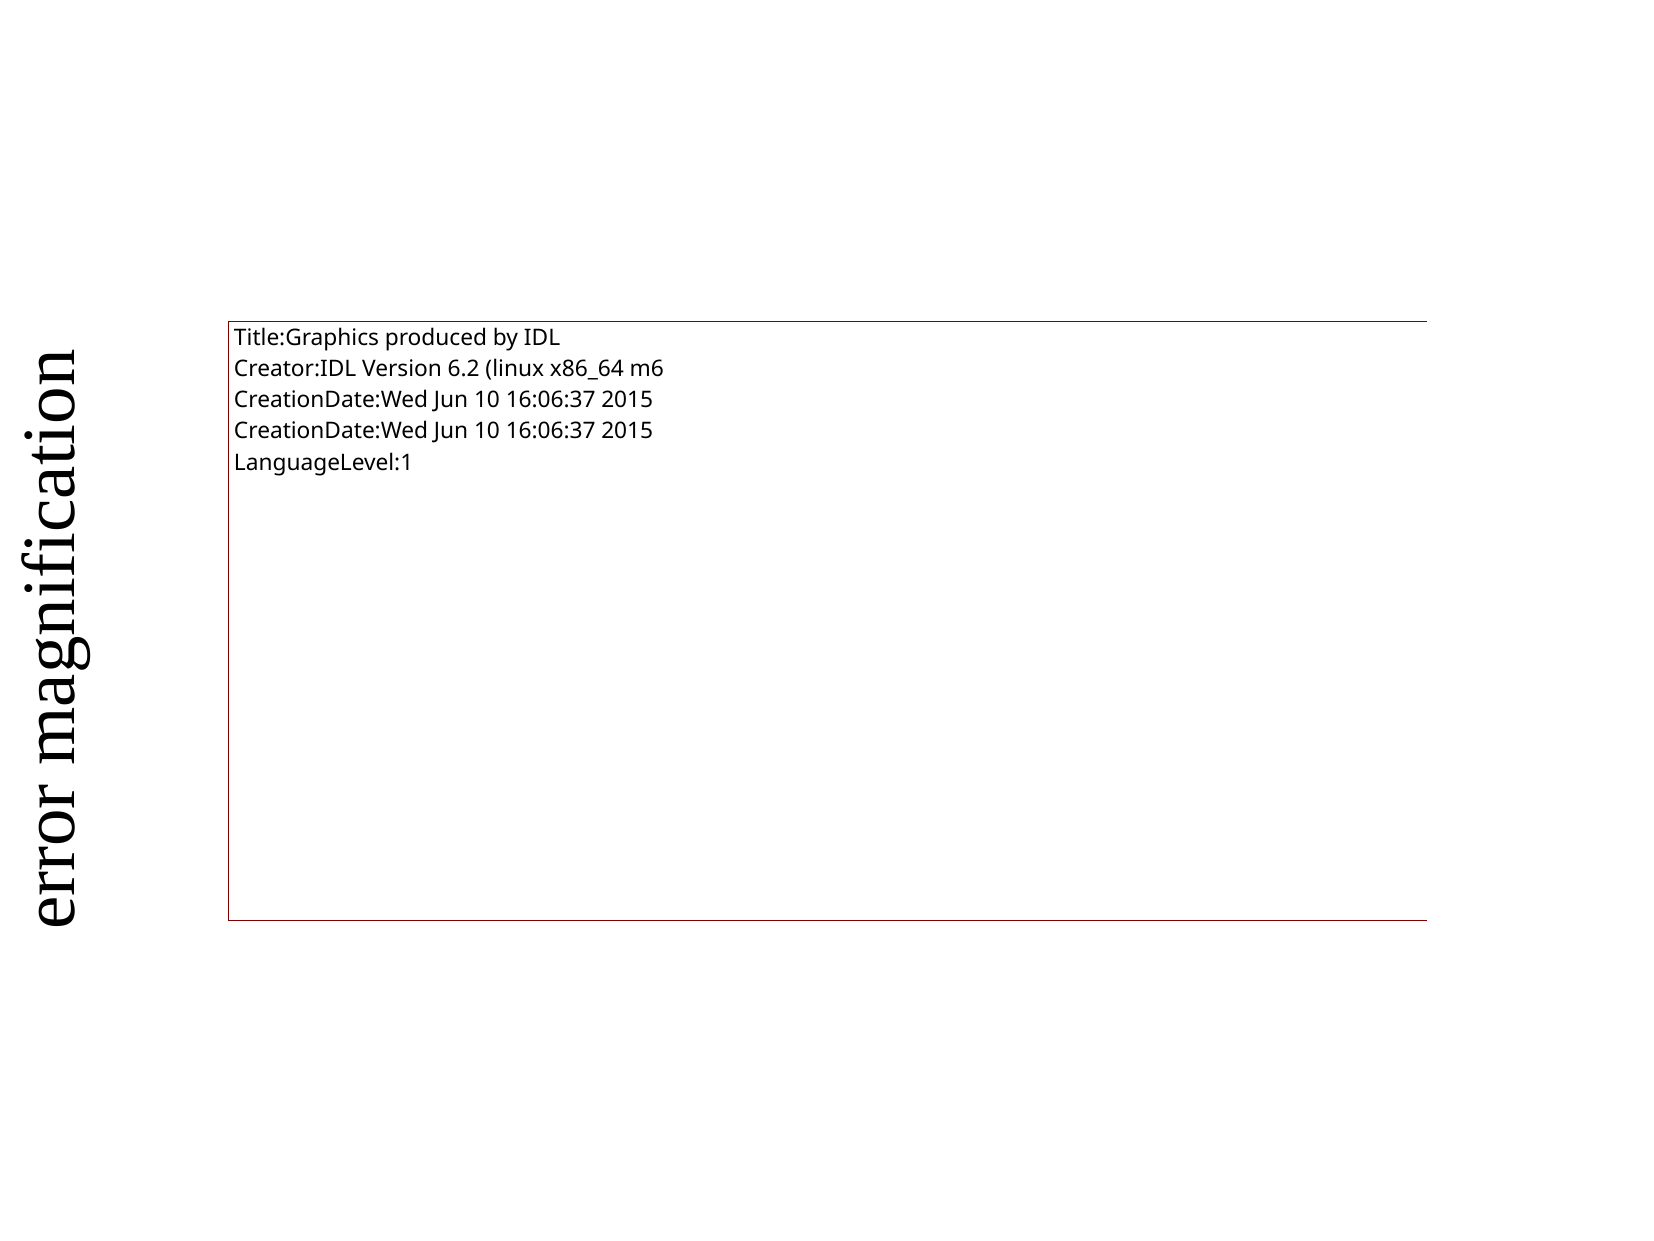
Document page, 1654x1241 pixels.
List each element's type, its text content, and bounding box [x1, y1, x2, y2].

picture [226, 320, 1427, 921]
text_box error magnification [0, 295, 99, 945]
